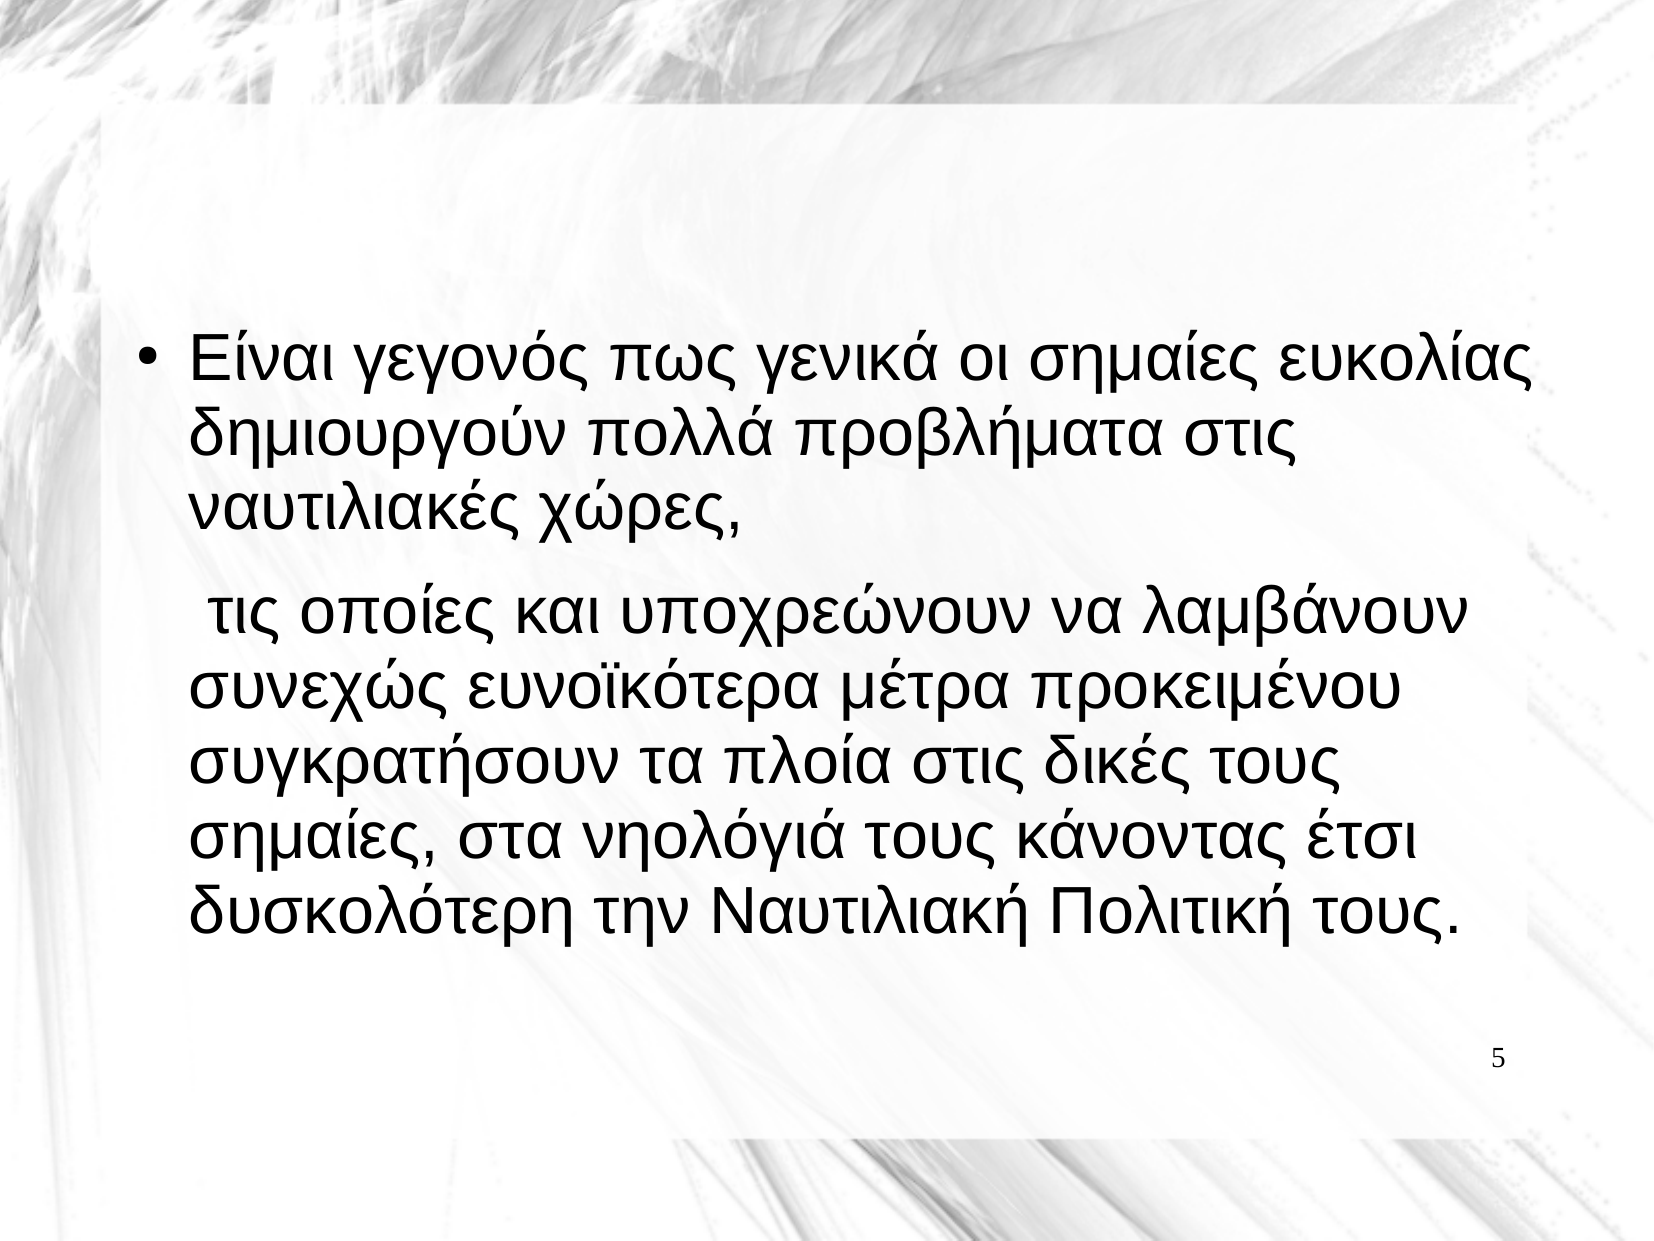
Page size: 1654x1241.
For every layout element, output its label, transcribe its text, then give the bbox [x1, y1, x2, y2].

list Είναι γεγονός πως γενικά οι σημαίες ευκολίας δημιουργούν πολλά προβλήματα στις ναυτιλιακές χώρες, τις οποίες και υποχρεώνουν να λαμβάνουν συνεχώς ευνοϊκότερα μέτρα προκειμένου συγκρατήσουν τα πλοία στις δικές τους σημαίες, στα νηολόγιά τους κάνοντας έτσι δυσκολότερη την Ναυτιλιακή Πολιτική τους. [118, 319, 1571, 948]
picture [0, 0, 1654, 1241]
